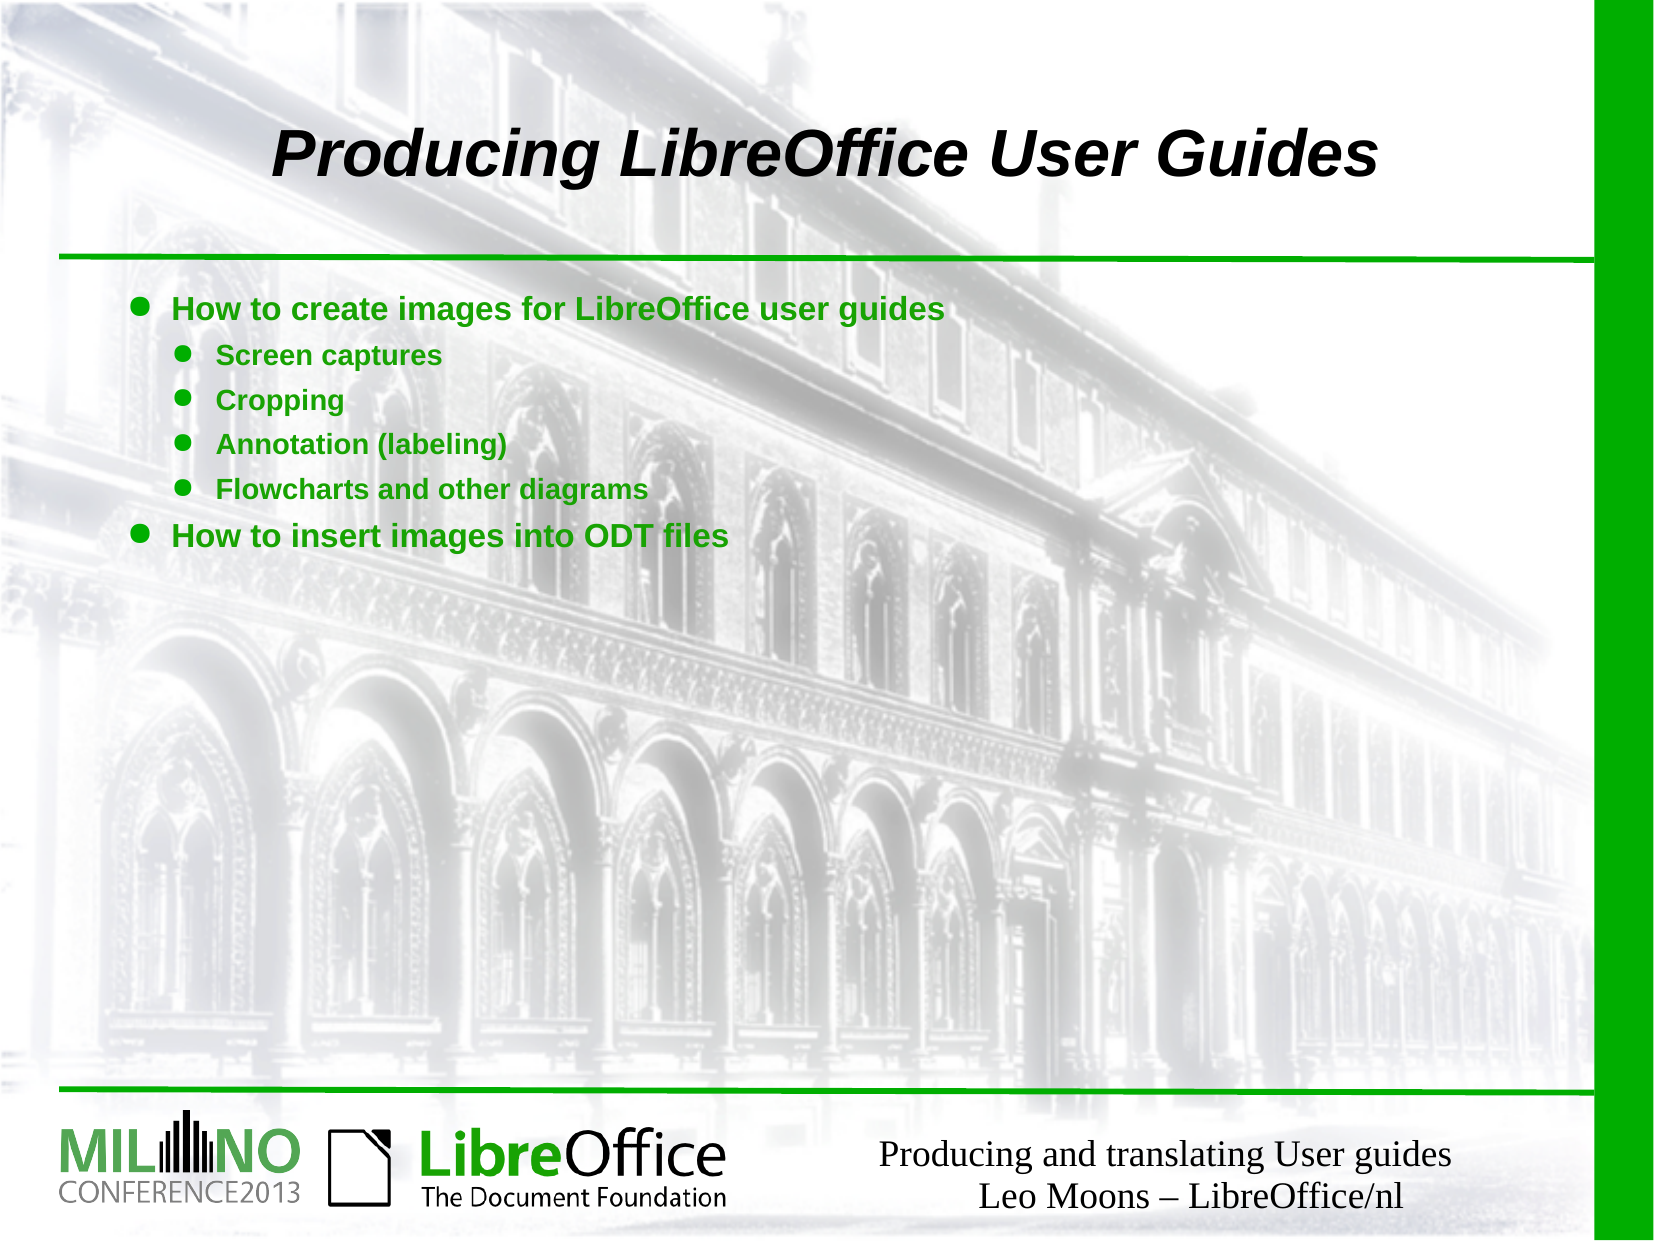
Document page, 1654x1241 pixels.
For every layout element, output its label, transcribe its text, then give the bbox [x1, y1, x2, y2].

picture [0, 1, 1594, 1241]
text_box Producing and translating User guides Leo Moons – LibreOffice/nl [864, 1126, 1519, 1224]
title Producing LibreOffice User Guides [82, 49, 1571, 257]
list How to create images for LibreOffice user guides Screen captures Cropping Annotation (labeling) Flowcharts and other diagrams How to insert images into ODT files [82, 290, 1571, 1010]
